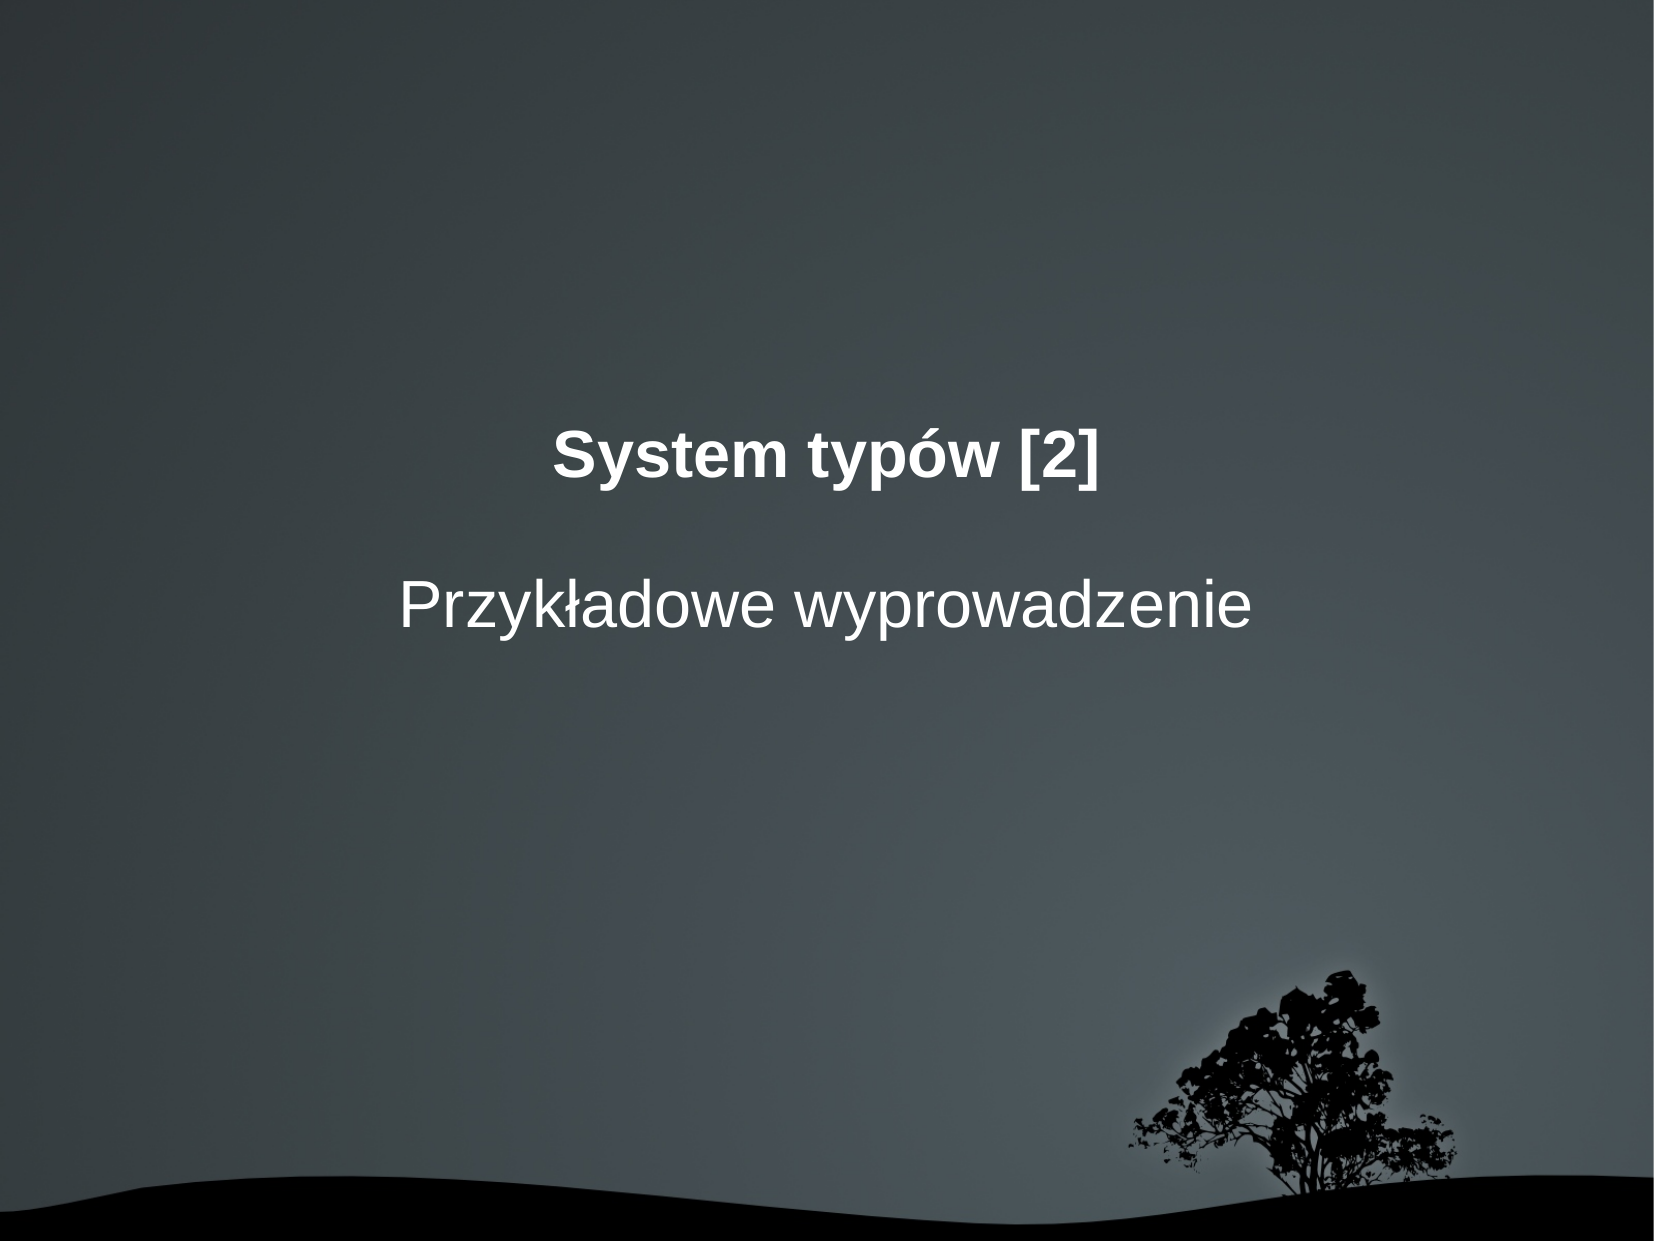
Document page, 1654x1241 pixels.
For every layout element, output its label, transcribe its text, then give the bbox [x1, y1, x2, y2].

picture [0, 0, 1654, 1241]
subtitle System typów [2] Przykładowe wyprowadzenie [82, 49, 1571, 1109]
